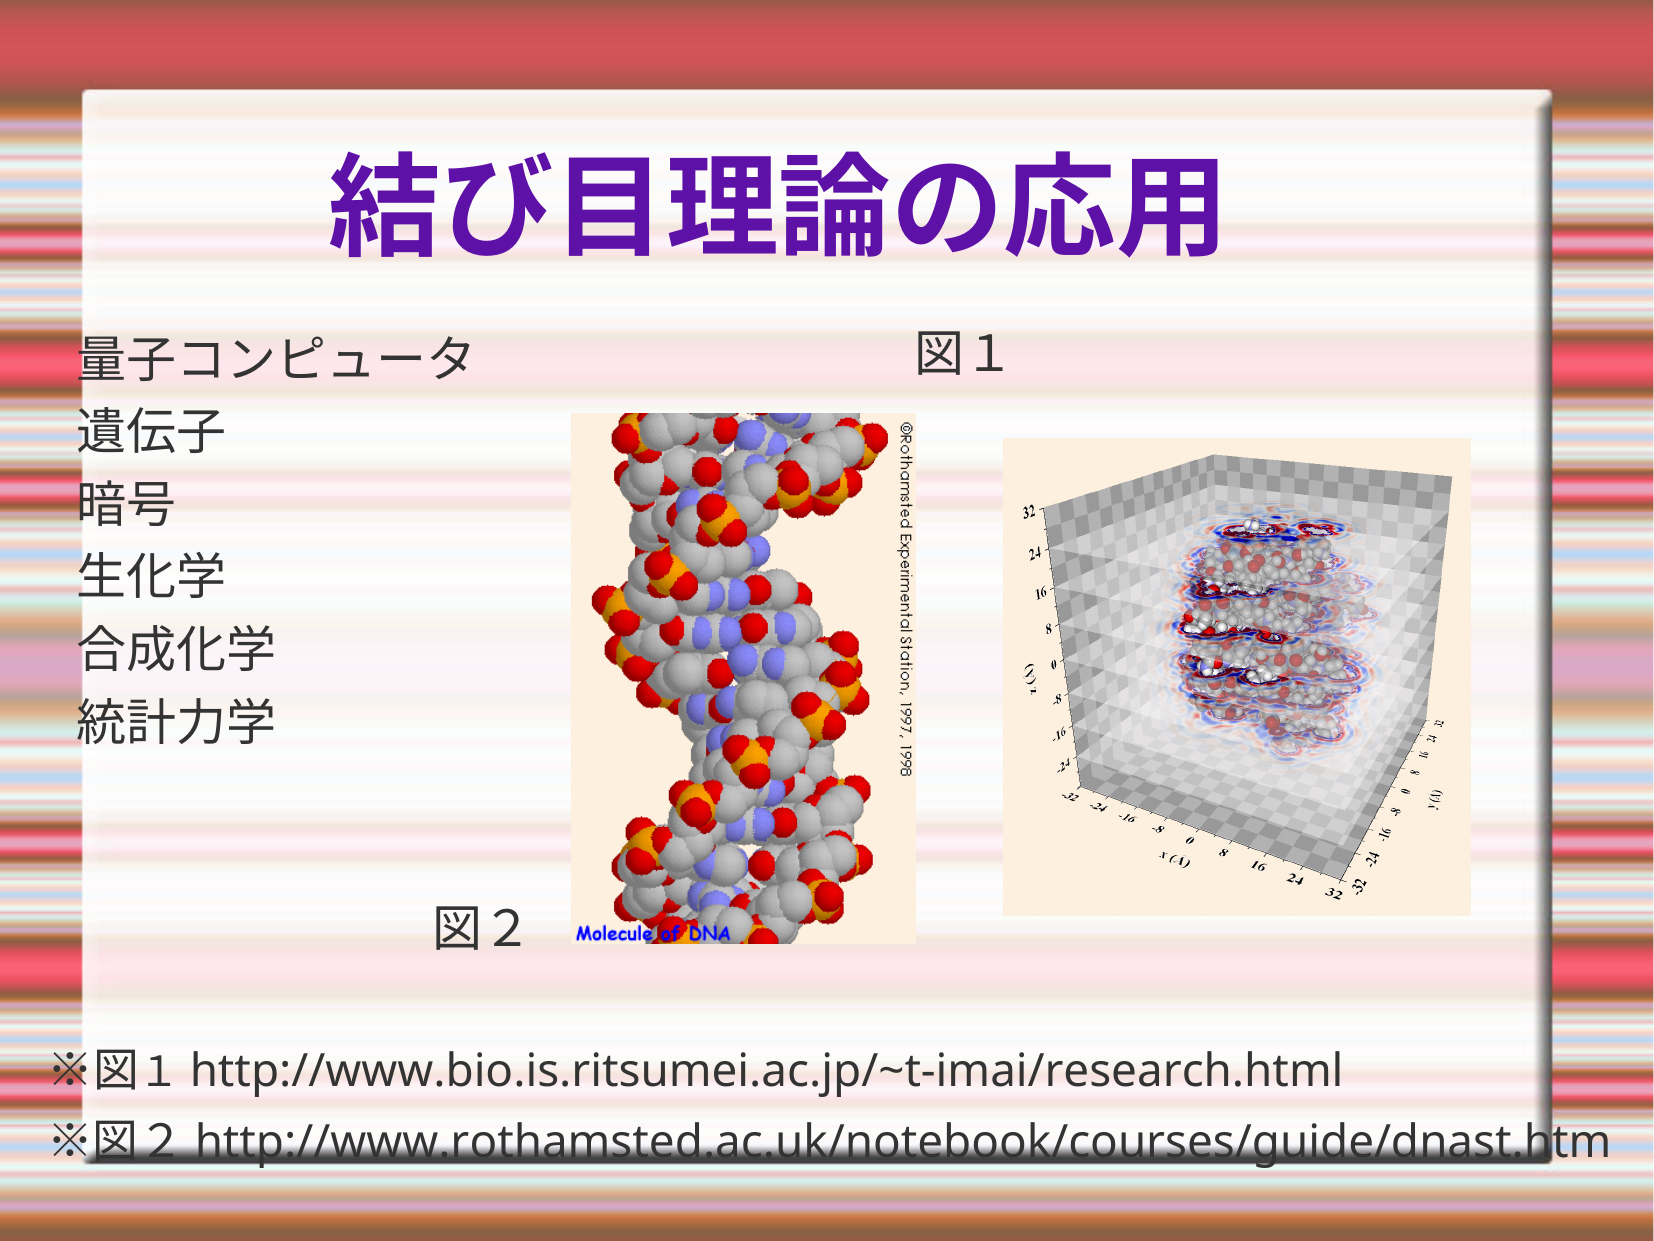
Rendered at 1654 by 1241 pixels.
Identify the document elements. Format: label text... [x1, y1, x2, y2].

title 結び目理論の応用 [328, 106, 1234, 290]
picture [0, 0, 1654, 1241]
text_box ※図２ http://www.rothamsted.ac.uk/notebook/courses/guide/dnast.htm [29, 1104, 1632, 1177]
text_box 図１ [896, 313, 1067, 386]
list 量子コンピュータ 遺伝子 暗号 生化学 合成化学 統計力学 [64, 319, 816, 776]
text_box ※図１ http://www.bio.is.ritsumei.ac.jp/~t-imai/research.html [29, 1033, 1624, 1106]
text_box 図２ [414, 888, 566, 961]
